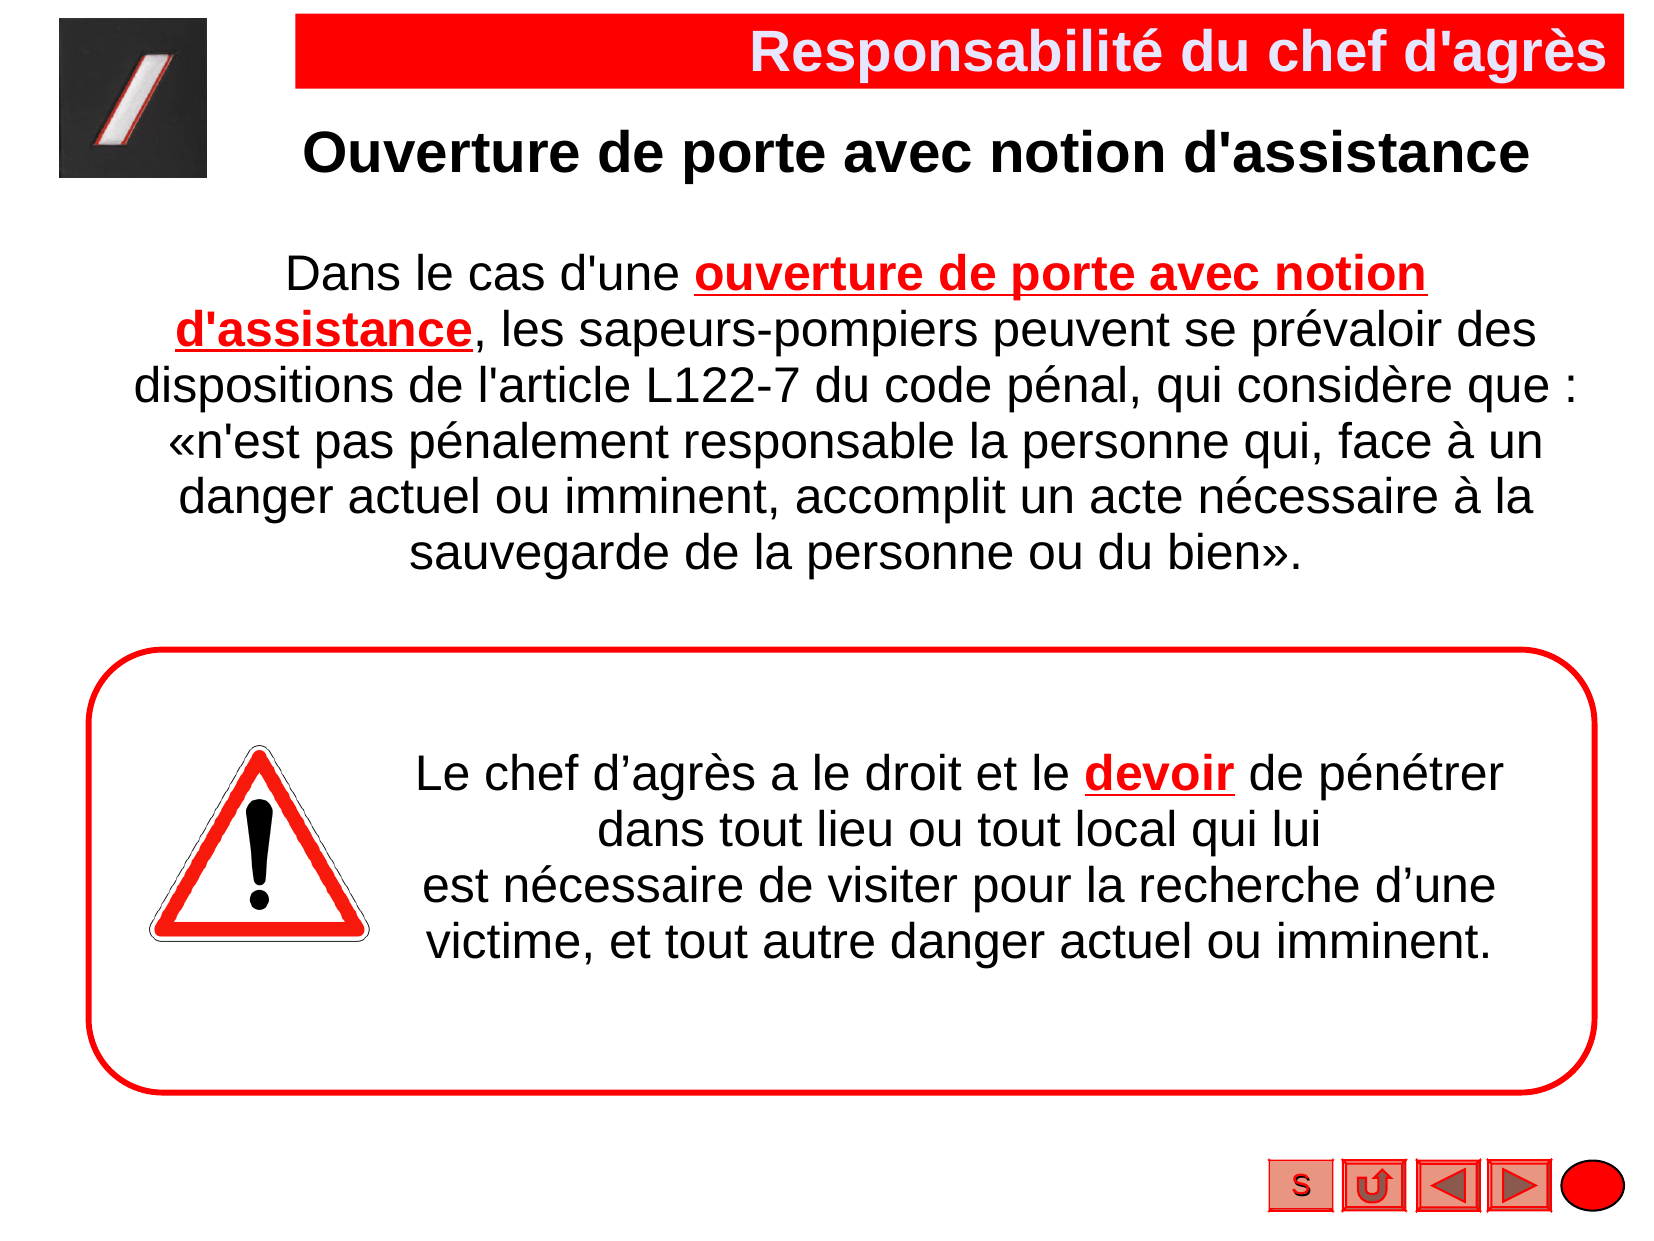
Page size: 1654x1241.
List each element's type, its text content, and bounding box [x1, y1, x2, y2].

text_box Ouverture de porte avec notion d'assistance [287, 112, 1548, 193]
picture [147, 741, 354, 945]
text_box Le chef d’agrès a le droit et le devoir de pénétrer dans tout lieu ou tout local qui lui est nécessaire de visiter pour la recherche d’une victime, et tout autre danger actuel ou imminent. [354, 738, 1565, 978]
text_box [1561, 1160, 1625, 1211]
text_box Responsabilité du chef d'agrès [295, 13, 1625, 89]
text_box Dans le cas d'une ouverture de porte avec notion d'assistance, les sapeurs-pompiers peuvent se prévaloir des dispositions de l'article L122-7 du code pénal, qui considère que : «n'est pas pénalement responsable la personne qui, face à un danger actuel ou imminent, accomplit un acte nécessaire à la sauvegarde de la personne ou du bien». [118, 238, 1595, 591]
picture [59, 18, 207, 178]
